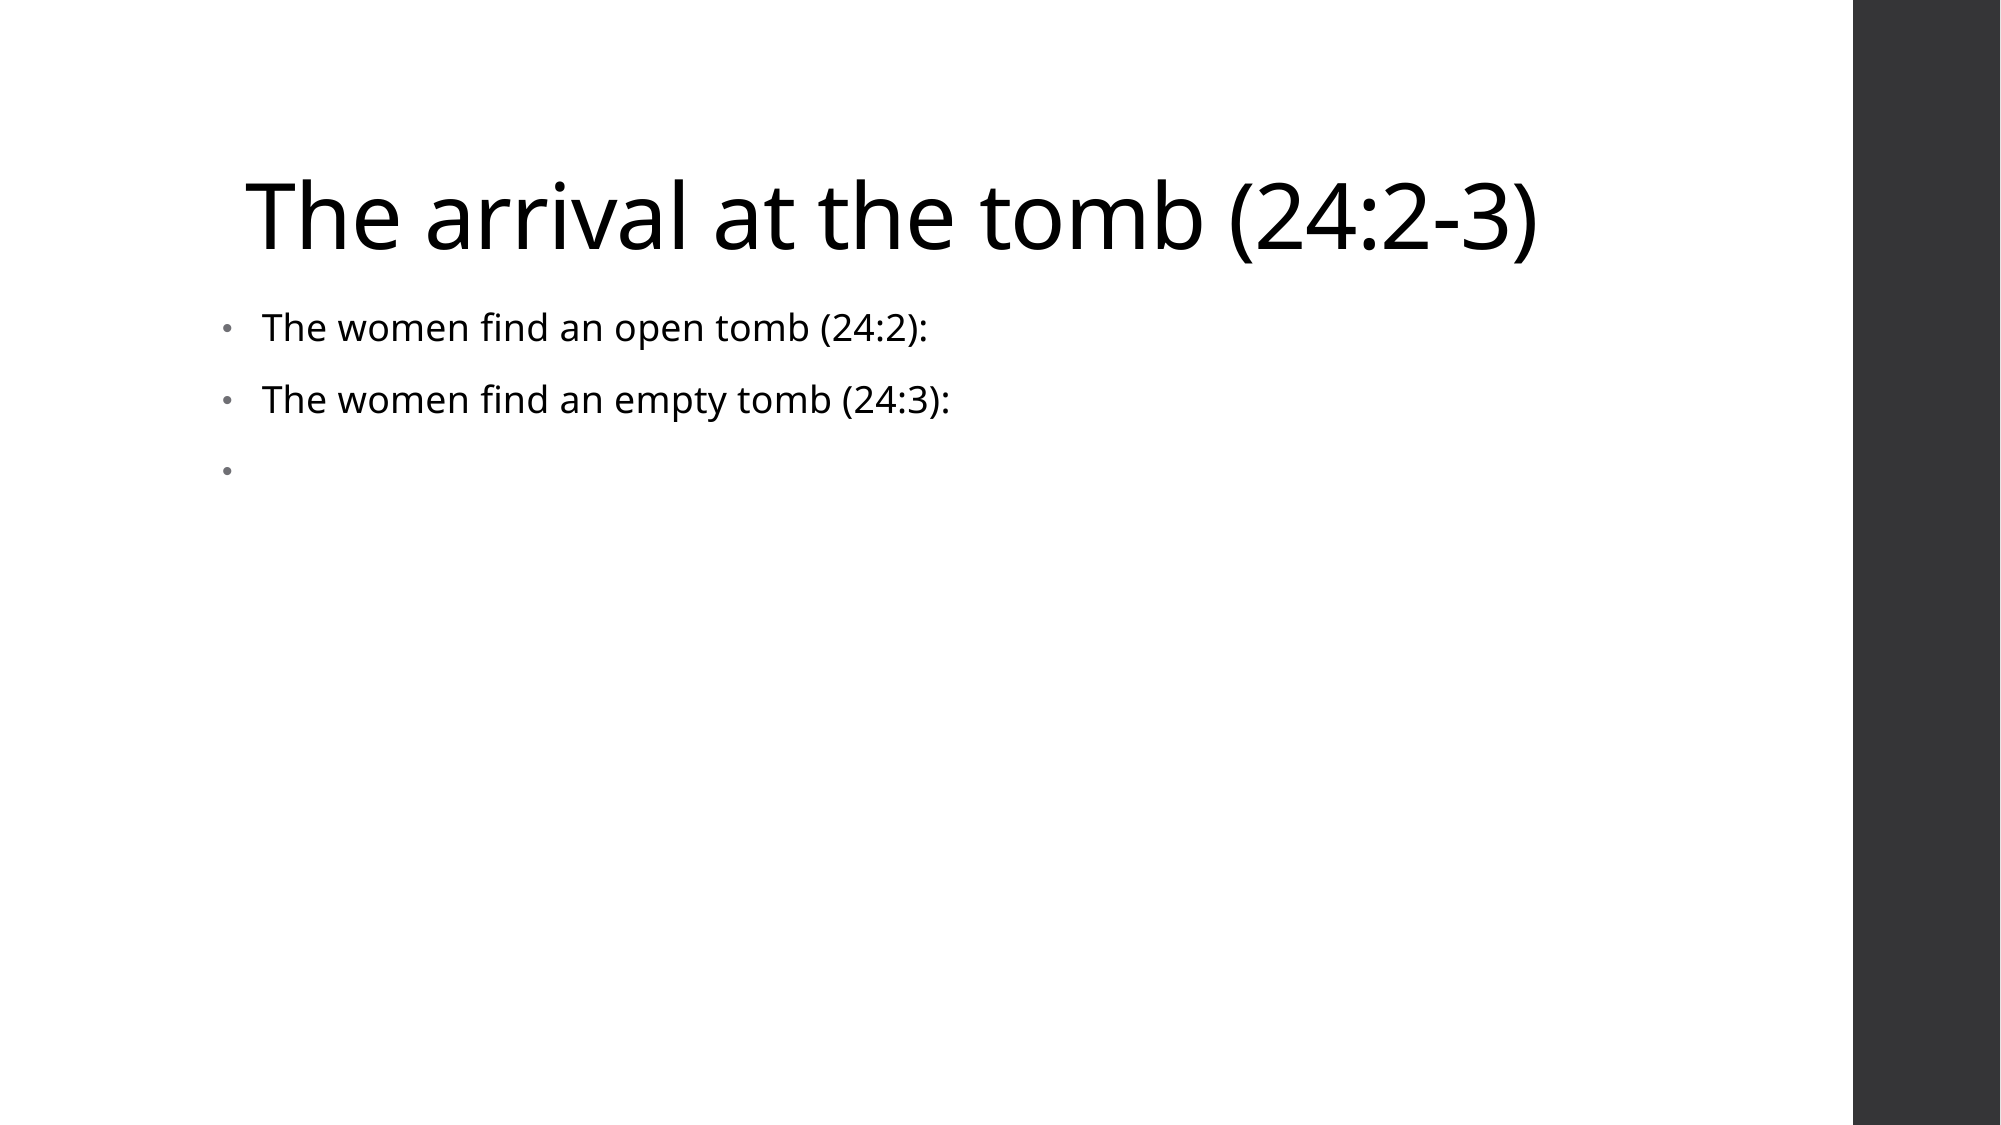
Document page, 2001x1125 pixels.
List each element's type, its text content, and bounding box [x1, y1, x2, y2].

list The women find an open tomb (24:2): The women find an empty tomb (24:3): [206, 299, 1617, 1014]
title The arrival at the tomb (24:2-3) [206, 60, 1797, 278]
